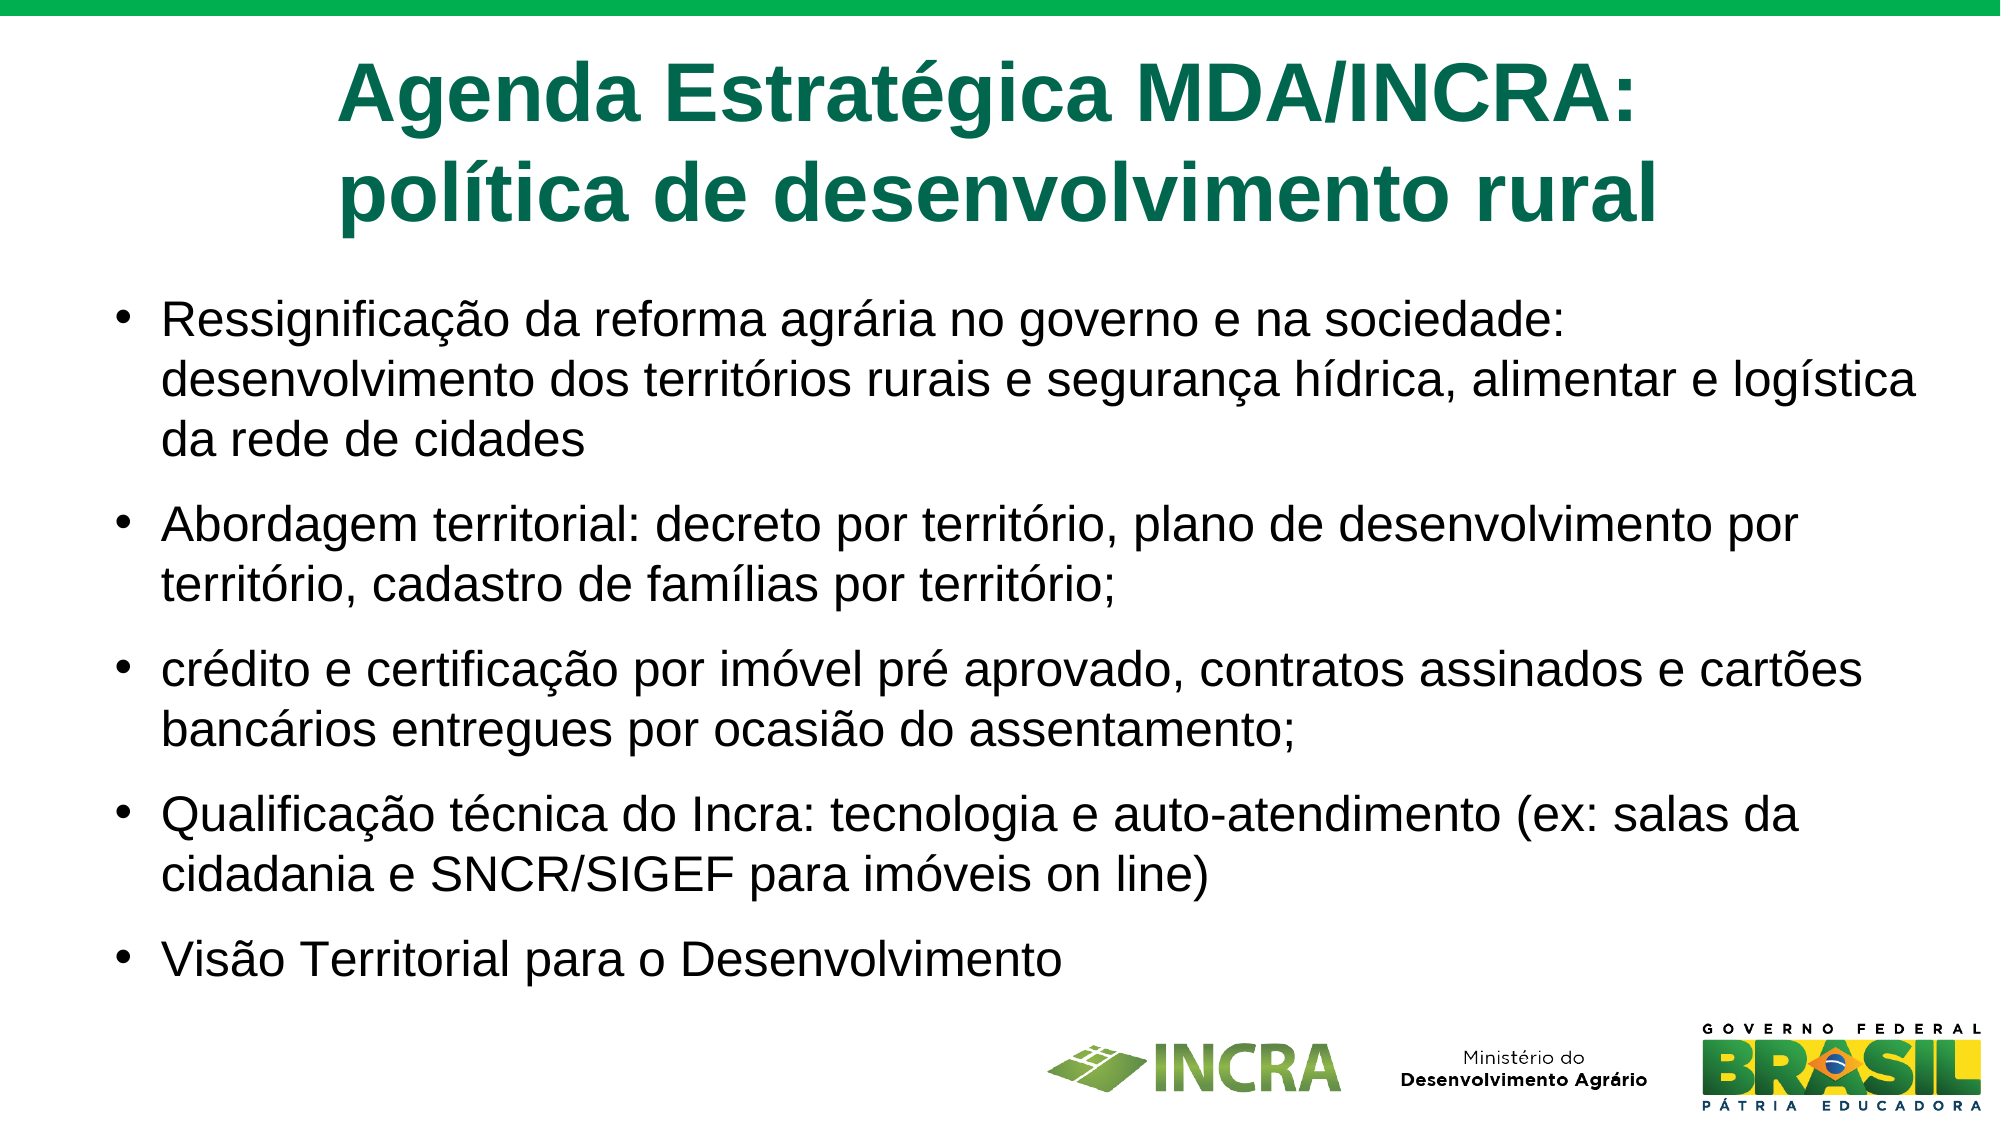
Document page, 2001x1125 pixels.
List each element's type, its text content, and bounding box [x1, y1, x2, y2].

text_box Ressignificação da reforma agrária no governo e na sociedade: desenvolvimento dos territórios rurais e segurança hídrica, alimentar e logística da rede de cidades Abordagem territorial: decreto por território, plano de desenvolvimento por território, cadastro de famílias por território; crédito e certificação por imóvel pré aprovado, contratos assinados e cartões bancários entregues por ocasião do assentamento; Qualificação técnica do Incra: tecnologia e auto-atendimento (ex: salas da cidadania e SNCR/SIGEF para imóveis on line) Visão Territorial para o Desenvolvimento [99, 278, 1945, 995]
text_box Agenda Estratégica MDA/INCRA: política de desenvolvimento rural [99, 21, 1899, 257]
picture [1047, 1023, 1981, 1111]
